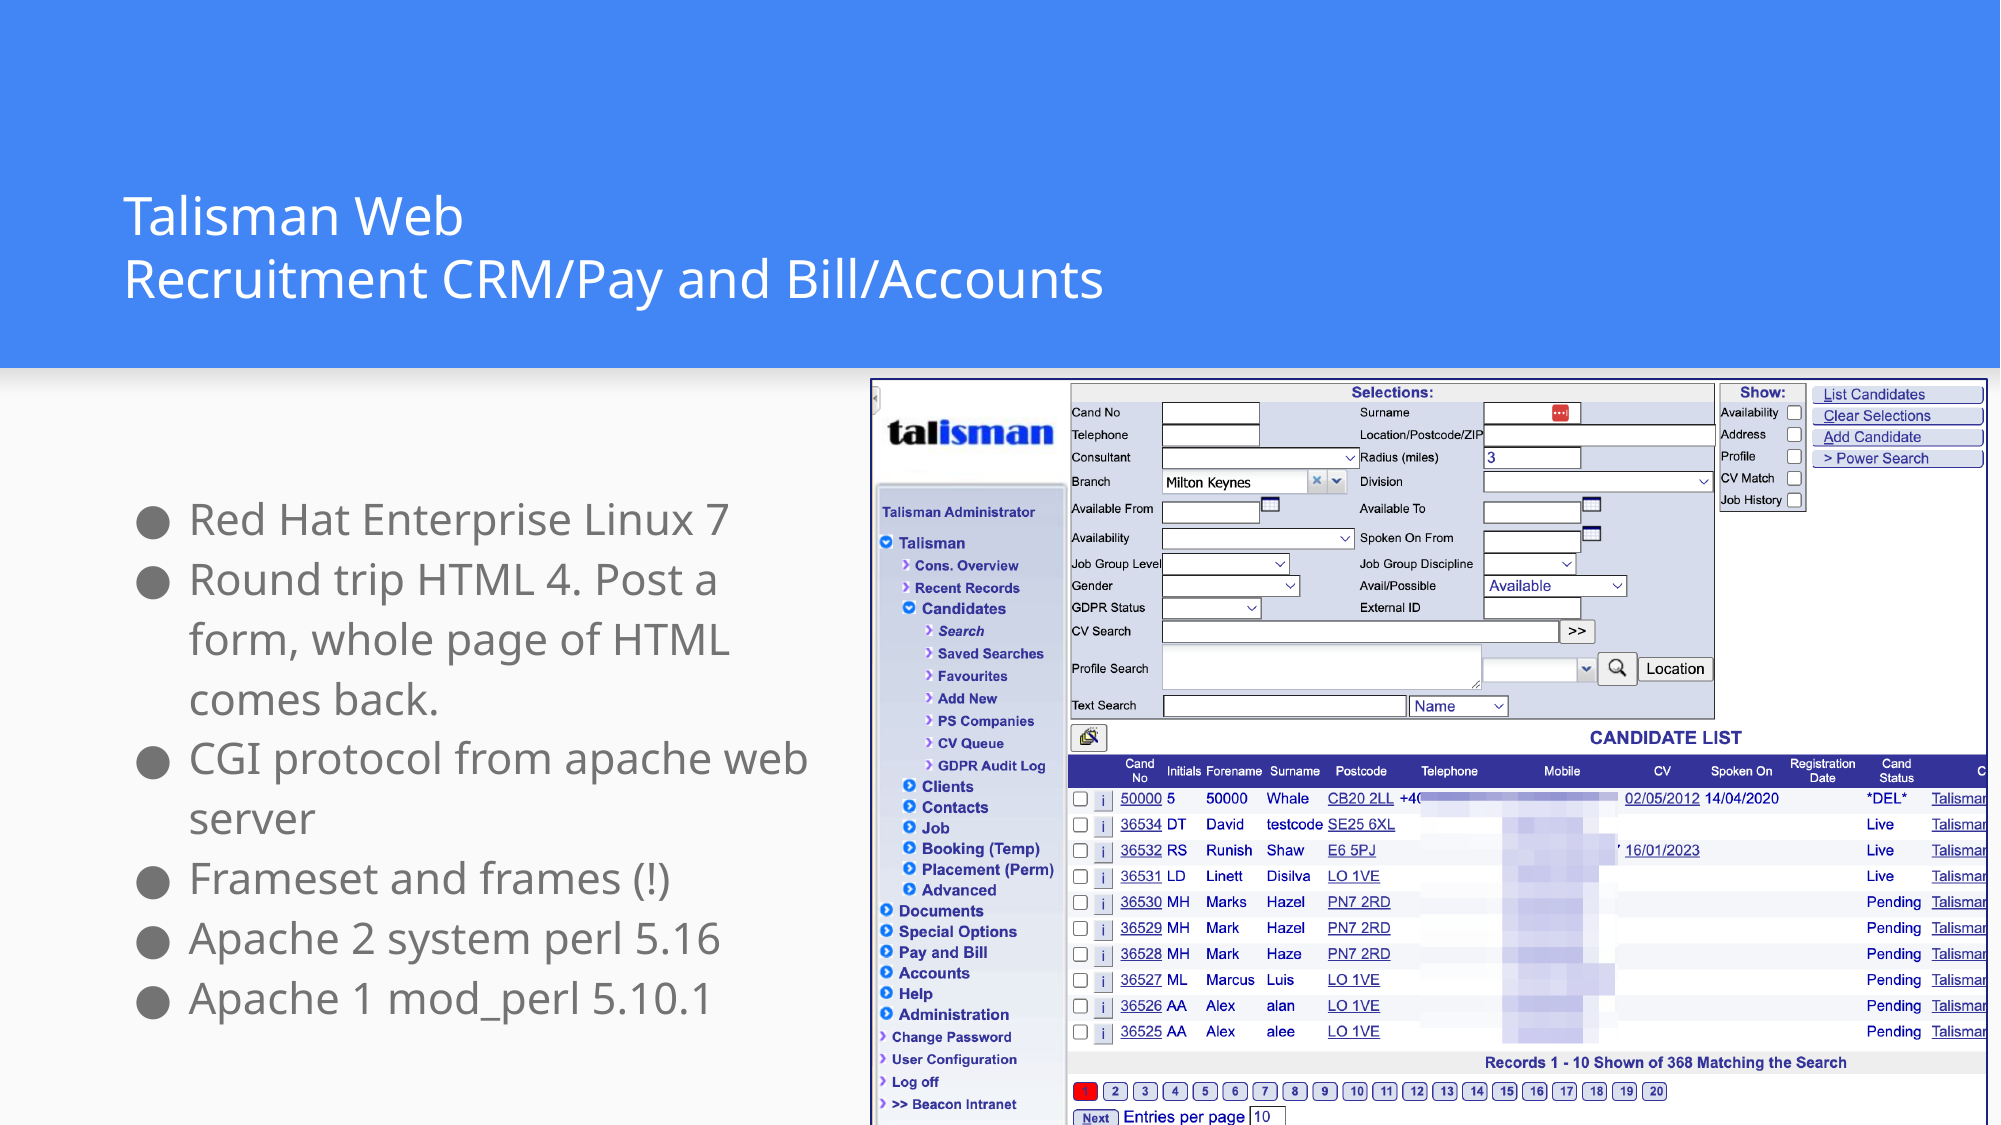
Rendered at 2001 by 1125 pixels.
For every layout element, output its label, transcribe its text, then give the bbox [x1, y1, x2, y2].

list Red Hat Enterprise Linux 7 Round trip HTML 4. Post a form, whole page of HTML comes back. CGI protocol from apache web server Frameset and frames (!) Apache 2 system perl 5.16 Apache 1 mod_perl 5.10.1 [103, 464, 836, 1108]
picture [871, 379, 1987, 1125]
title Talisman Web Recruitment CRM/Pay and Bill/Accounts [103, 161, 1902, 330]
